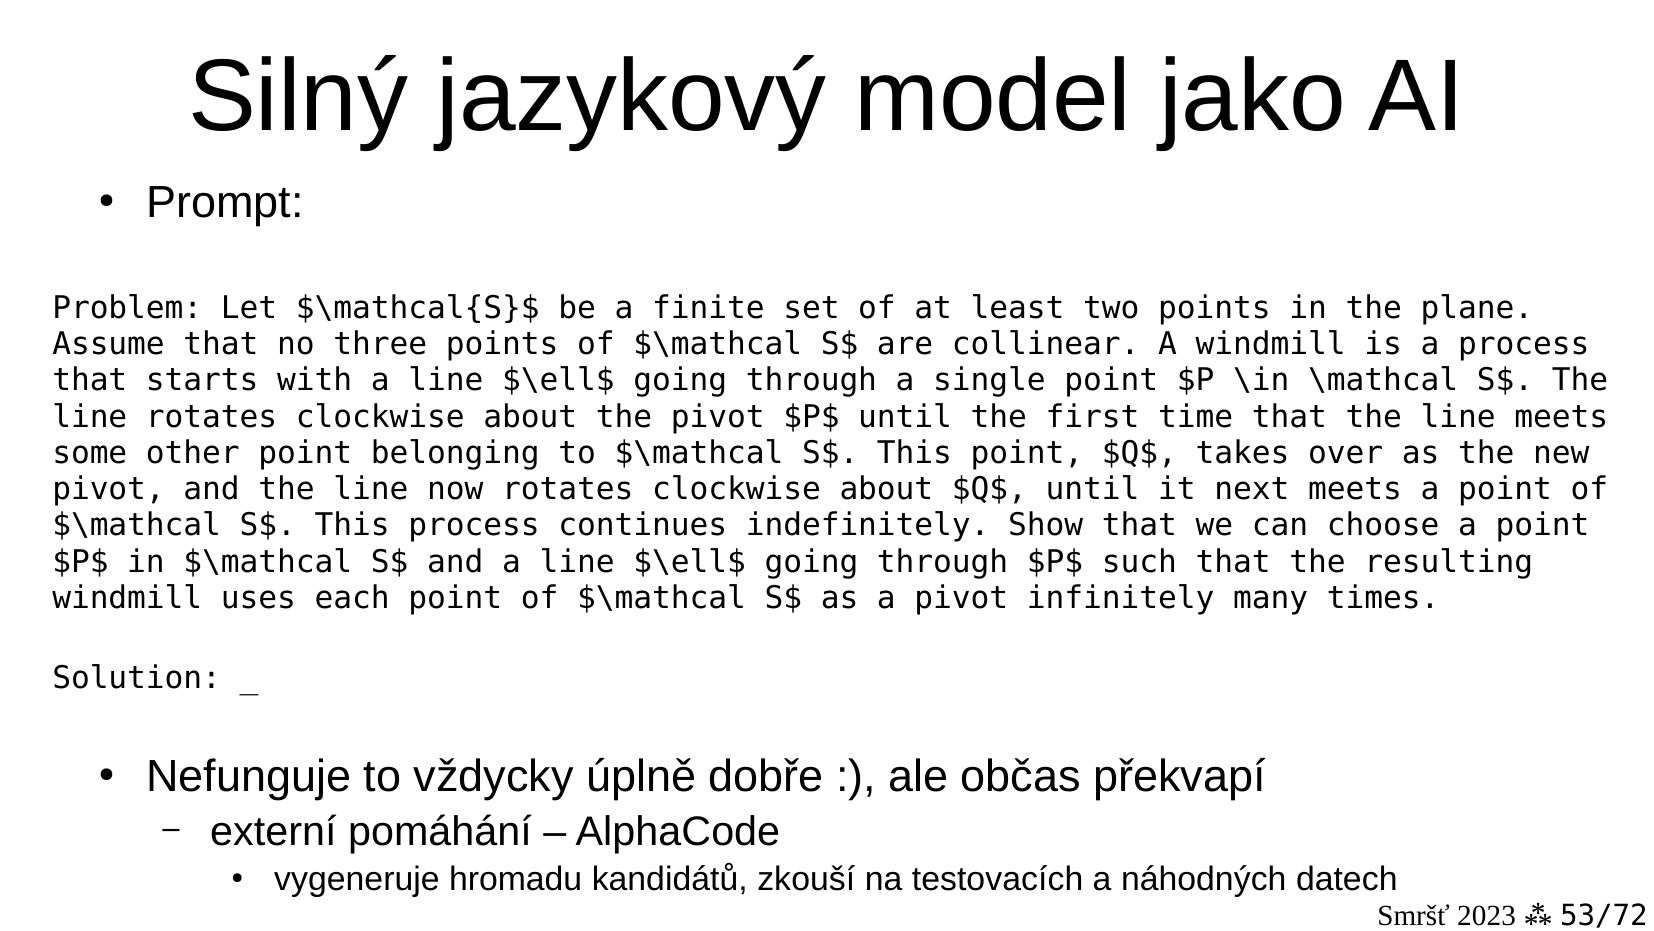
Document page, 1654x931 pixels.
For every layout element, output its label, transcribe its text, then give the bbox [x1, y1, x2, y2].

text_box Problem: Let $\mathcal{S}$ be a finite set of at least two points in the plane. Assume that no three points of $\mathcal S$ are collinear. A windmill is a process that starts with a line $\ell$ going through a single point $P \in \mathcal S$. The line rotates clockwise about the pivot $P$ until the first time that the line meets some other point belonging to $\mathcal S$. This point, $Q$, takes over as the new pivot, and the line now rotates clockwise about $Q$, until it next meets a point of $\mathcal S$. This process continues indefinitely. Show that we can choose a point $P$ in $\mathcal S$ and a line $\ell$ going through $P$ such that the resulting windmill uses each point of $\mathcal S$ as a pivot infinitely many times. Solution: _ [1571, 281, 1651, 713]
list Prompt: Nefunguje to vždycky úplně dobře :), ale občas překvapí externí pomáhání – AlphaCode vygeneruje hromadu kandidátů, zkouší na testovacích a náhodných datech [82, 176, 1571, 901]
title Silný jazykový model jako AI [82, 38, 1571, 153]
text_box Problem: Let $\mathcal{S}$ be a finite set of at least two points in the plane. Assume that no three points of $\mathcal S$ are collinear. A windmill is a process that starts with a line $\ell$ going through a single point $P \in \mathcal S$. The line rotates clockwise about the pivot $P$ until the first time that the line meets some other point belonging to $\mathcal S$. This point, $Q$, takes over as the new pivot, and the line now rotates clockwise about $Q$, until it next meets a point of $\mathcal S$. This process continues indefinitely. Show that we can choose a point $P$ in $\mathcal S$ and a line $\ell$ going through $P$ such that the resulting windmill uses each point of $\mathcal S$ as a pivot infinitely many times. Solution: _ [37, 281, 82, 713]
